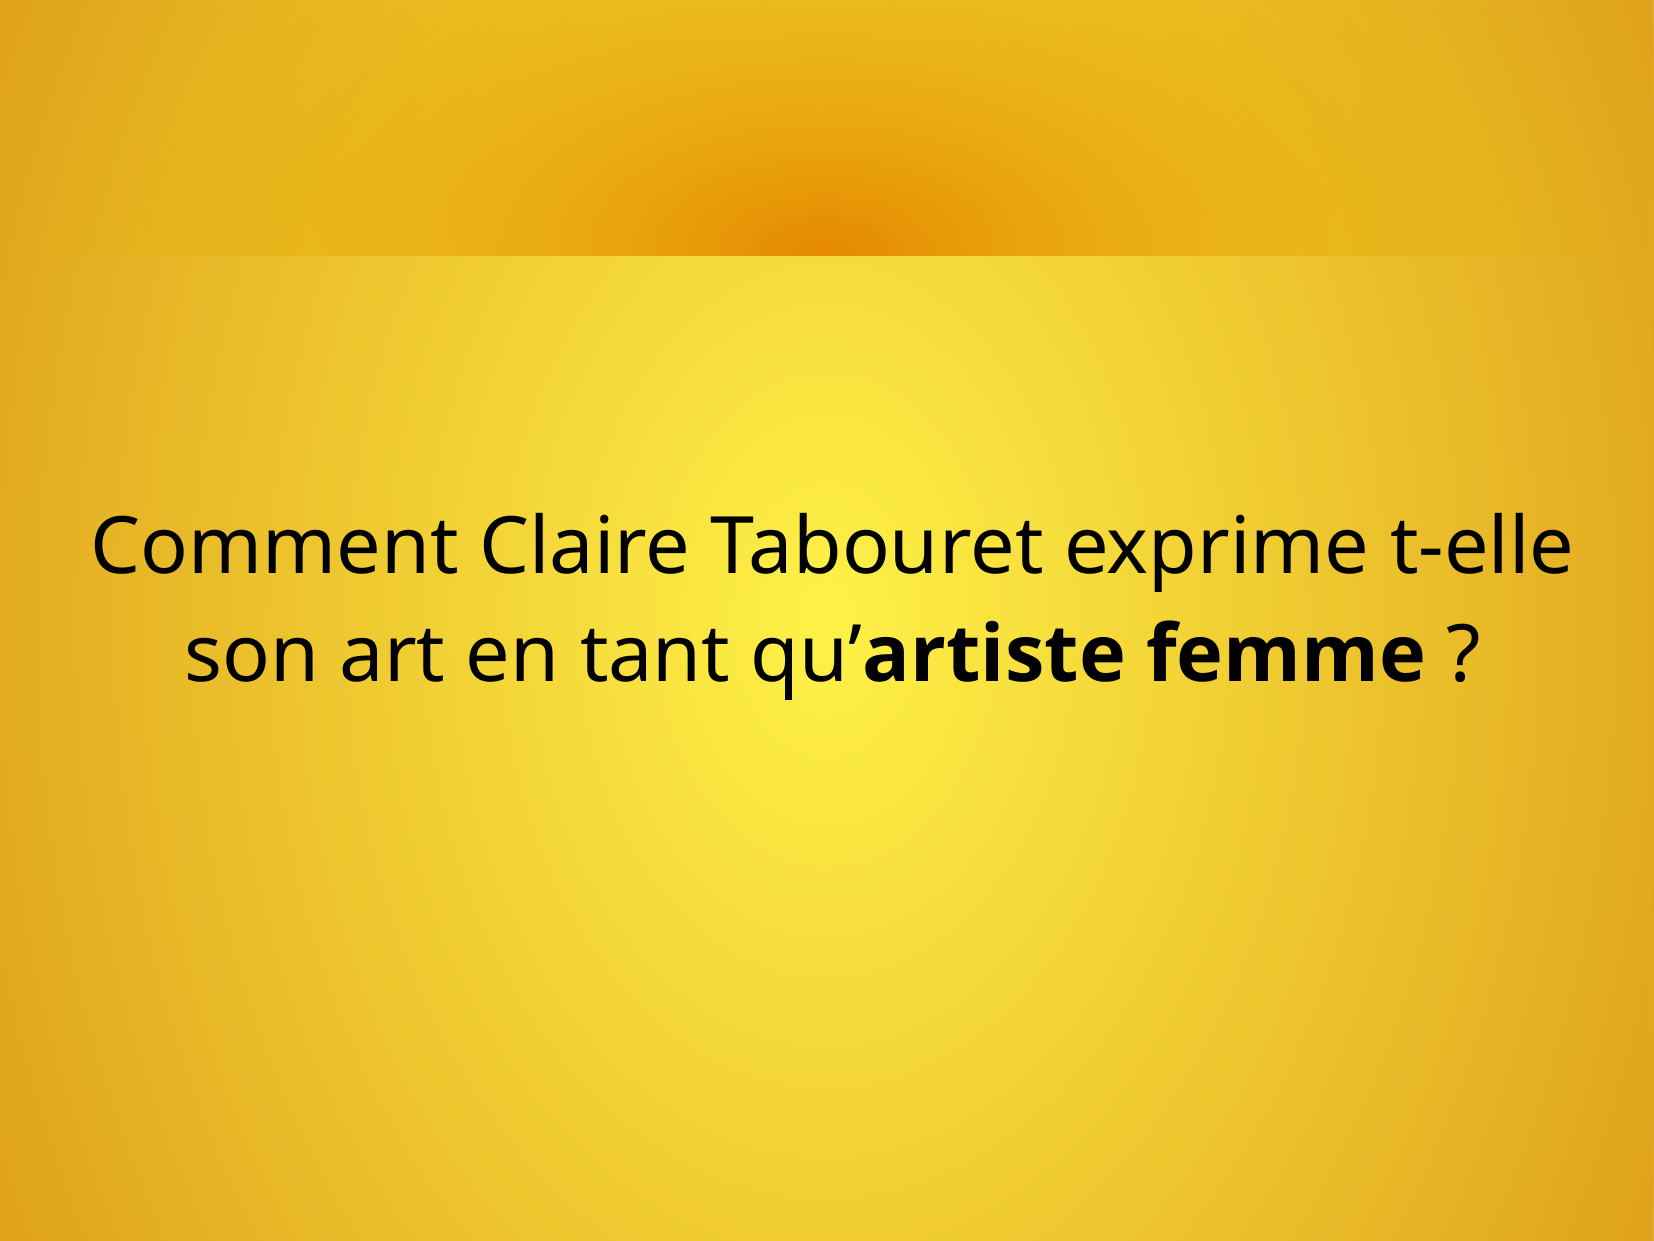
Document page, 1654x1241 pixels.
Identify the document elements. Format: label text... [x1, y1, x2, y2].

title Comment Claire Tabouret exprime t-elle son art en tant qu’artiste femme ? [88, 206, 1577, 987]
